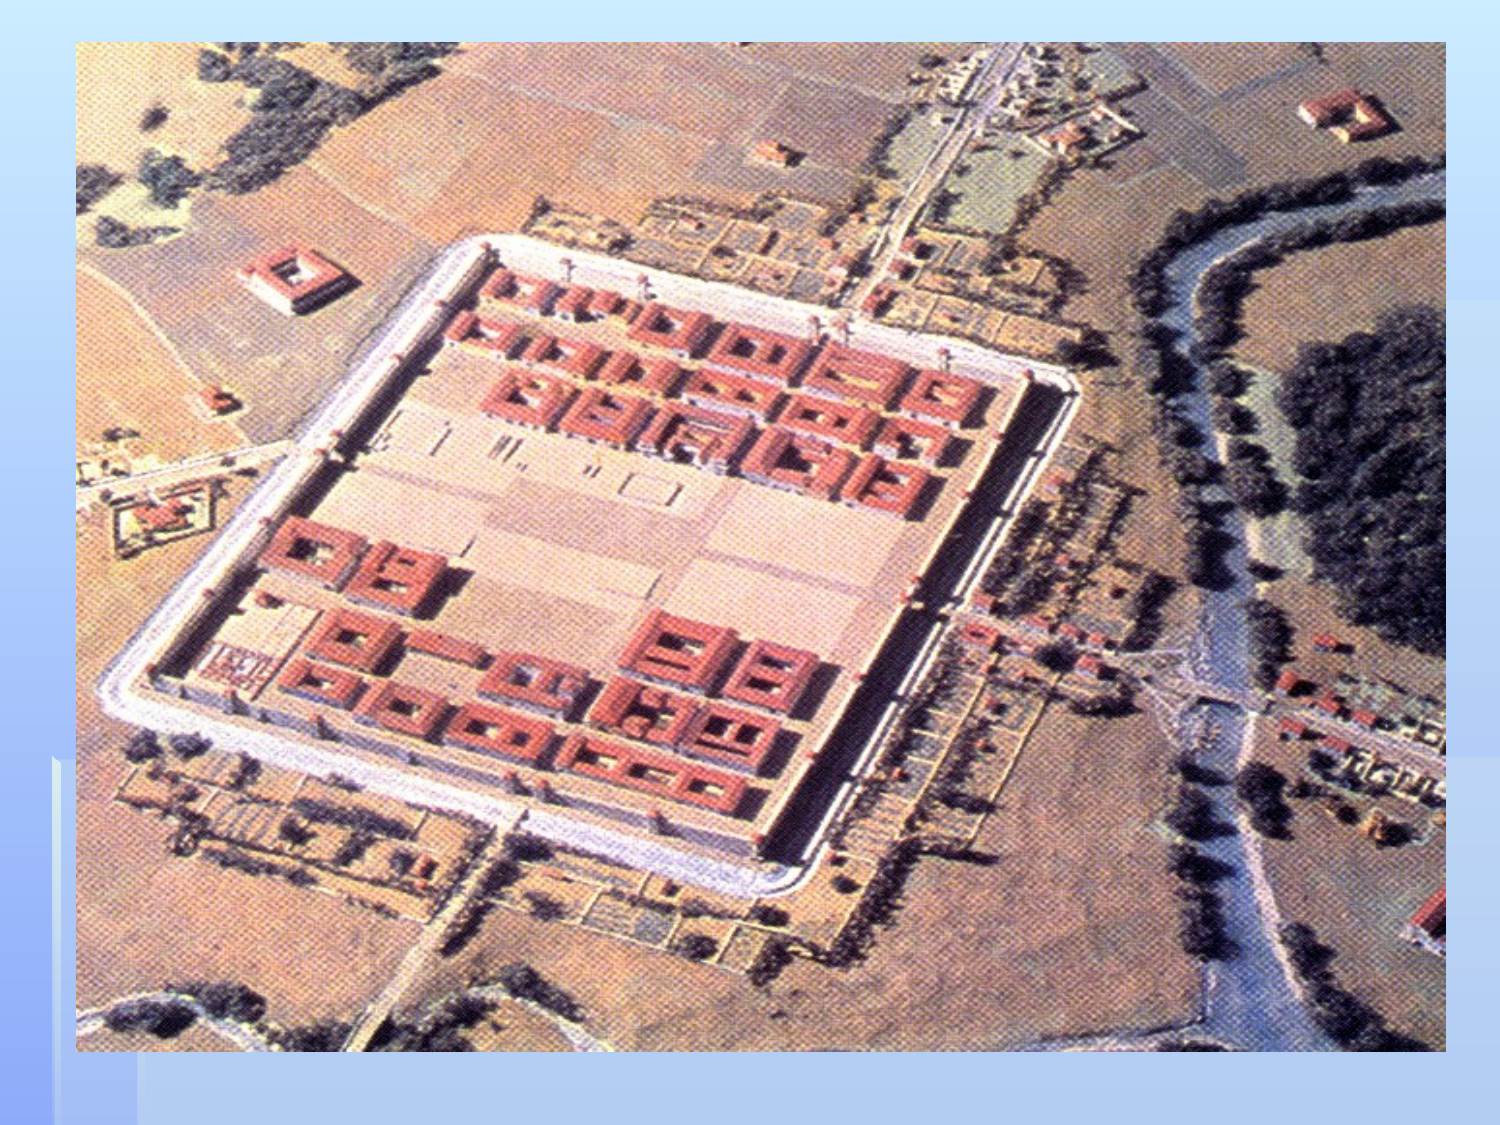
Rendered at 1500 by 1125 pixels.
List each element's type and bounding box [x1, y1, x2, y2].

picture [76, 42, 1446, 1053]
